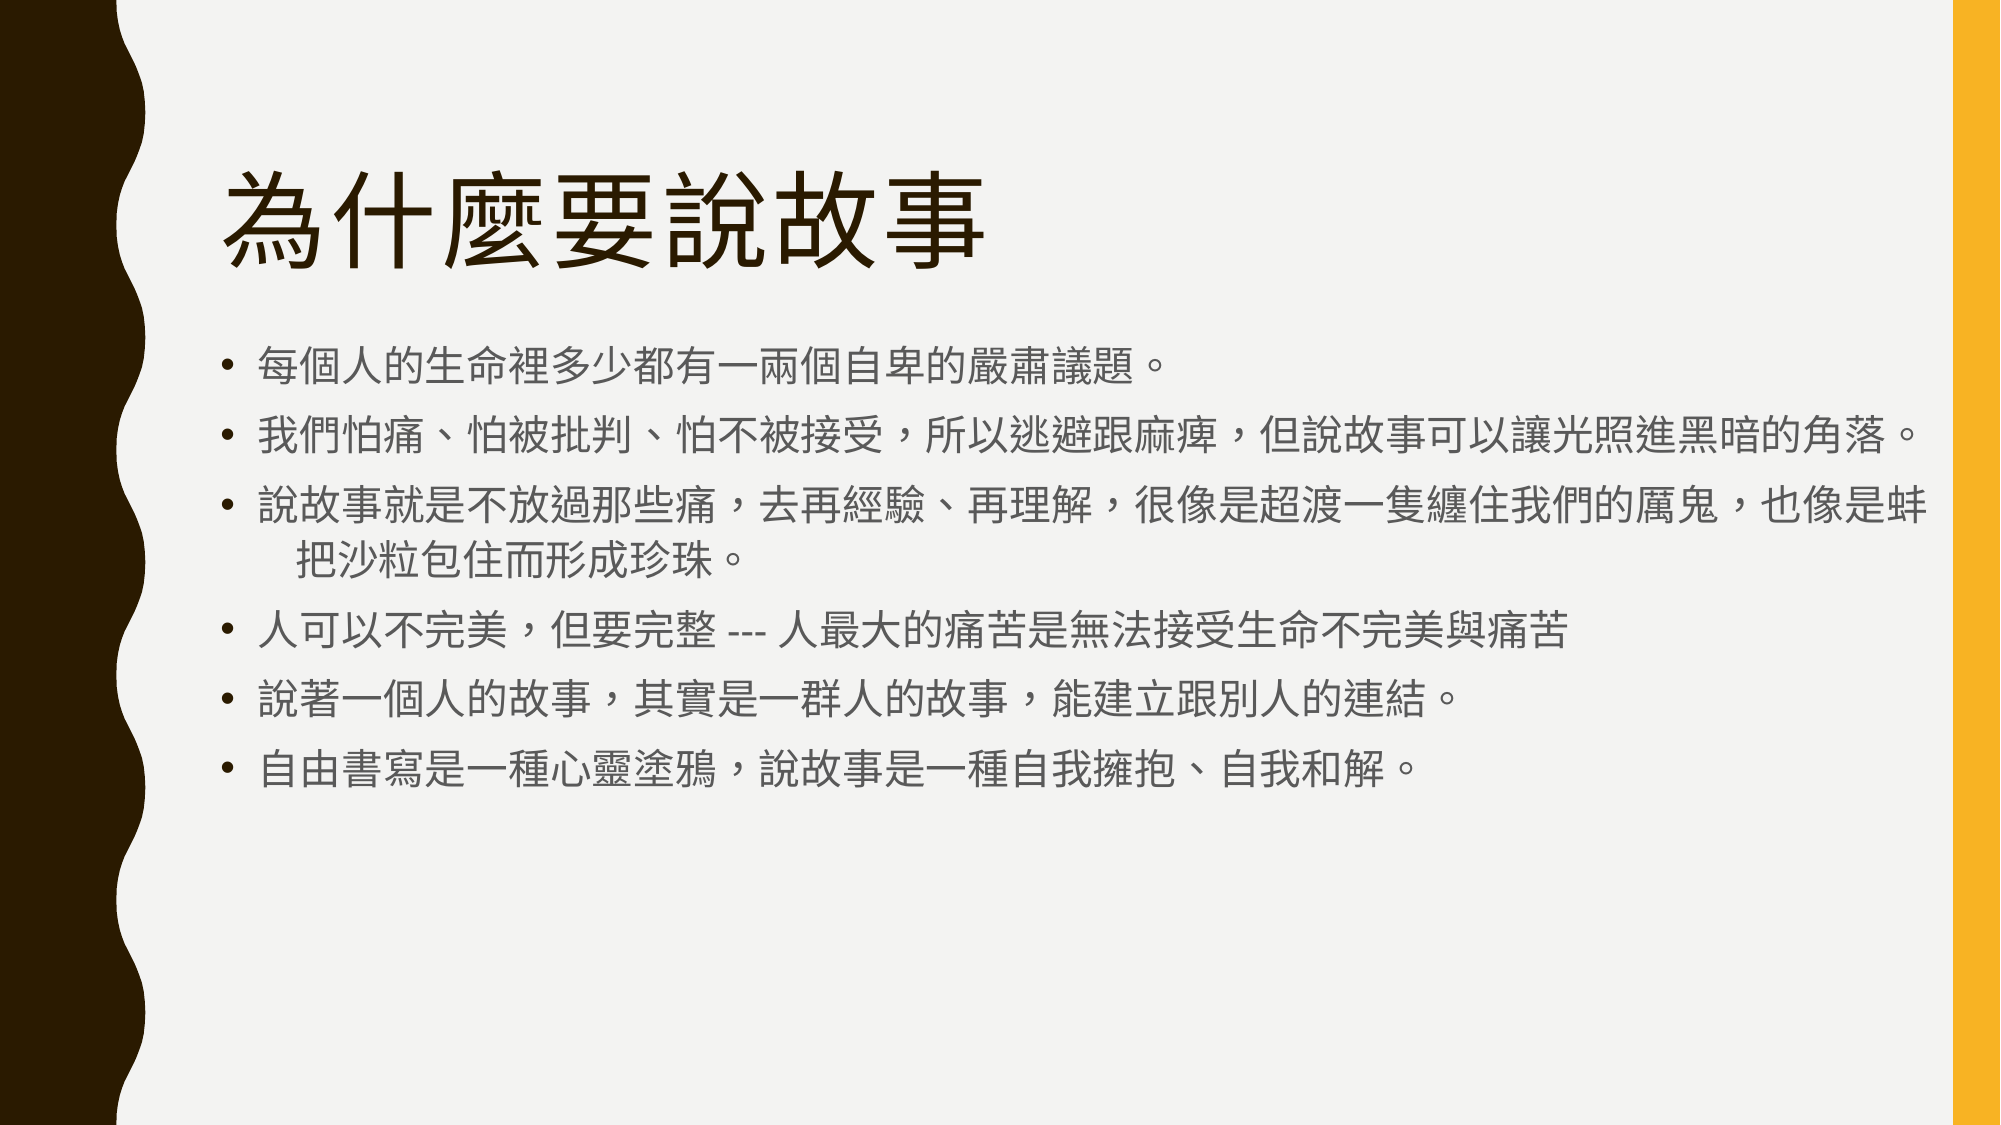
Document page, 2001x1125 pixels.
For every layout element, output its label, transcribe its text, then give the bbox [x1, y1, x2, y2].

title 為什麼要說故事 [205, 160, 1876, 326]
list 每個人的生命裡多少都有一兩個自卑的嚴肅議題。 我們怕痛、怕被批判、怕不被接受，所以逃避跟麻痺，但說故事可以讓光照進黑暗的角落。 說故事就是不放過那些痛，去再經驗、再理解，很像是超渡一隻纏住我們的厲鬼，也像是蚌把沙粒包住而形成珍珠。 人可以不完美，但要完整---人最大的痛苦是無法接受生命不完美與痛苦 說著一個人的故事，其實是一群人的故事，能建立跟別人的連結。 自由書寫是一種心靈塗鴉，說故事是一種自我擁抱、自我和解。 [205, 326, 1960, 1024]
